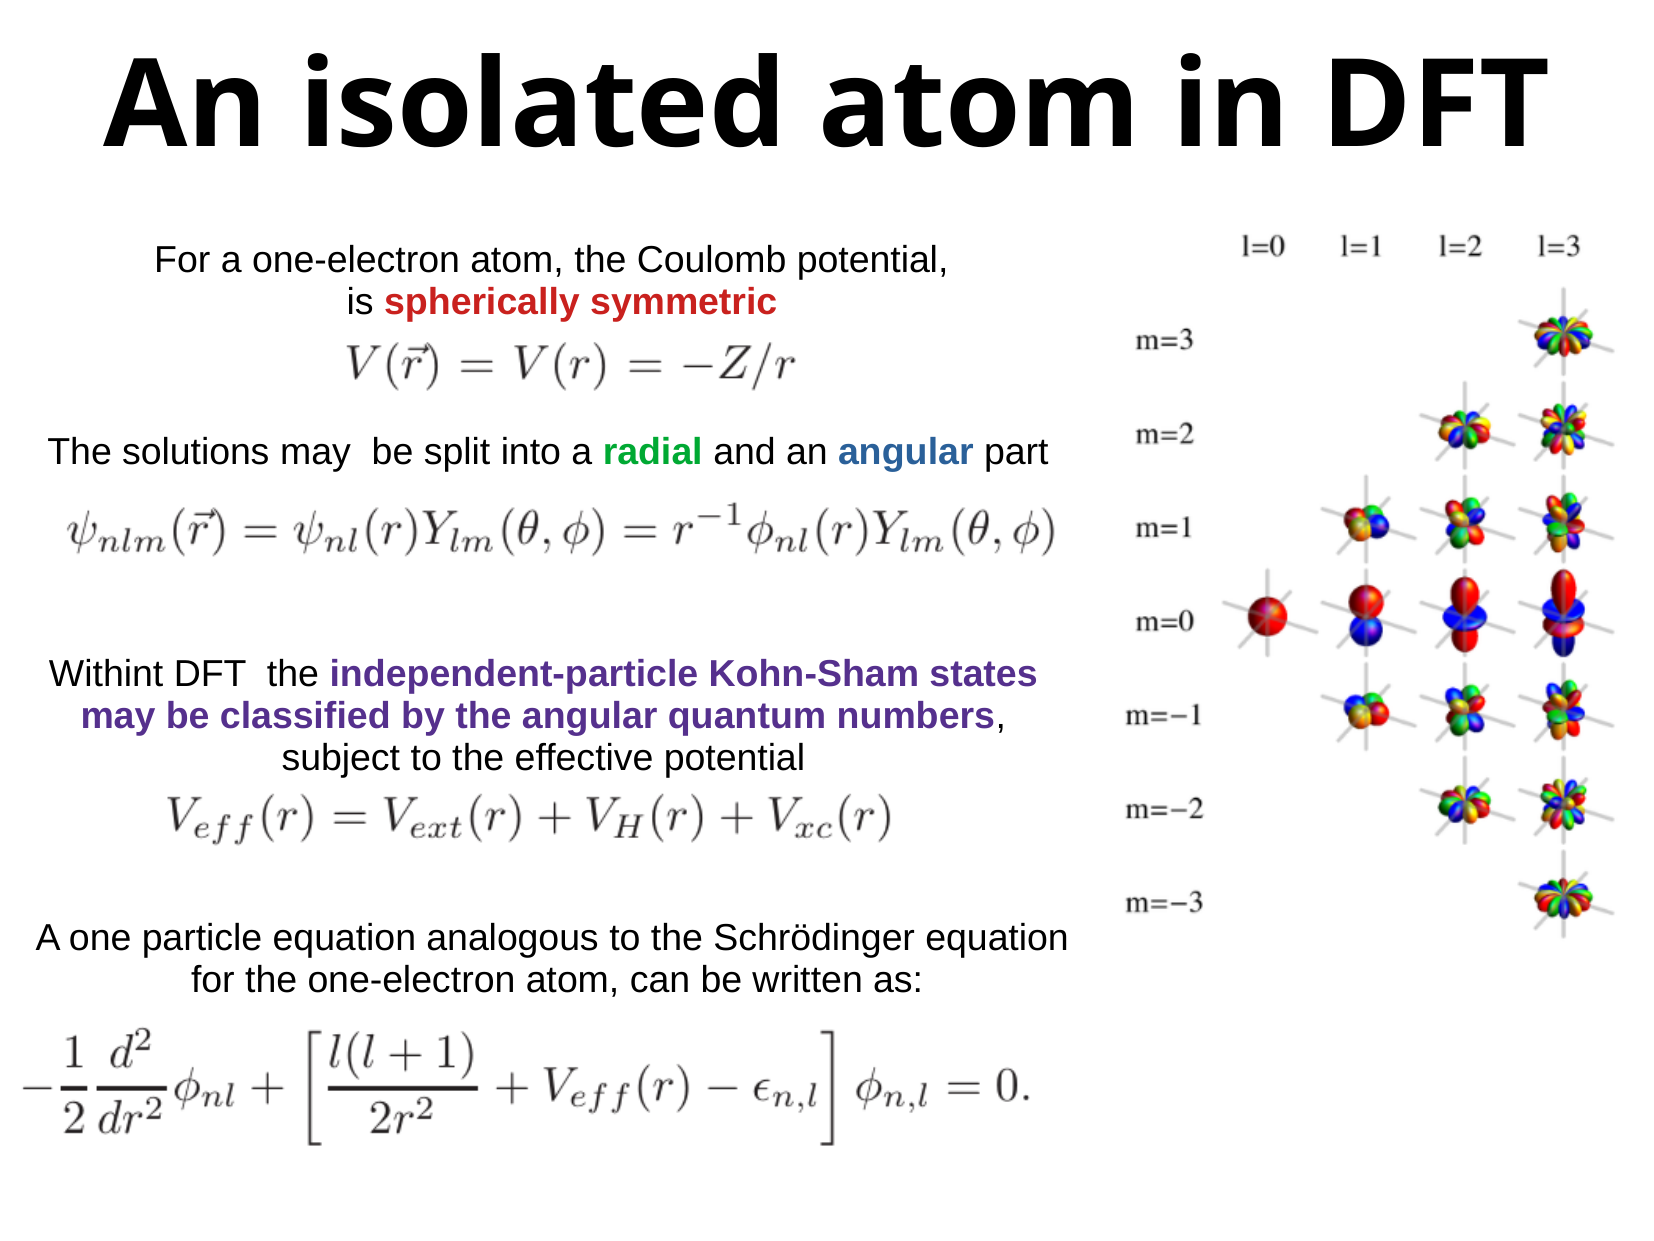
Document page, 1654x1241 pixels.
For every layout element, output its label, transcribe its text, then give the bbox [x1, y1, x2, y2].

picture [1120, 229, 1621, 946]
picture [330, 331, 810, 406]
text_box For a one-electron atom, the Coulomb potential, is spherically symmetric [111, 231, 1012, 331]
picture [135, 786, 934, 886]
title An isolated atom in DFT [82, 25, 1571, 172]
picture [0, 997, 1044, 1186]
text_box A one particle equation analogous to the Schrödinger equation for the one-electron atom, can be written as: [4, 909, 1111, 1021]
picture [8, 481, 1081, 586]
text_box Withint DFT the independent-particle Kohn-Sham states may be classified by the angular quantum numbers, subject to the effective potential [21, 645, 1066, 786]
text_box The solutions may be split into a radial and an angular part [21, 423, 1066, 482]
